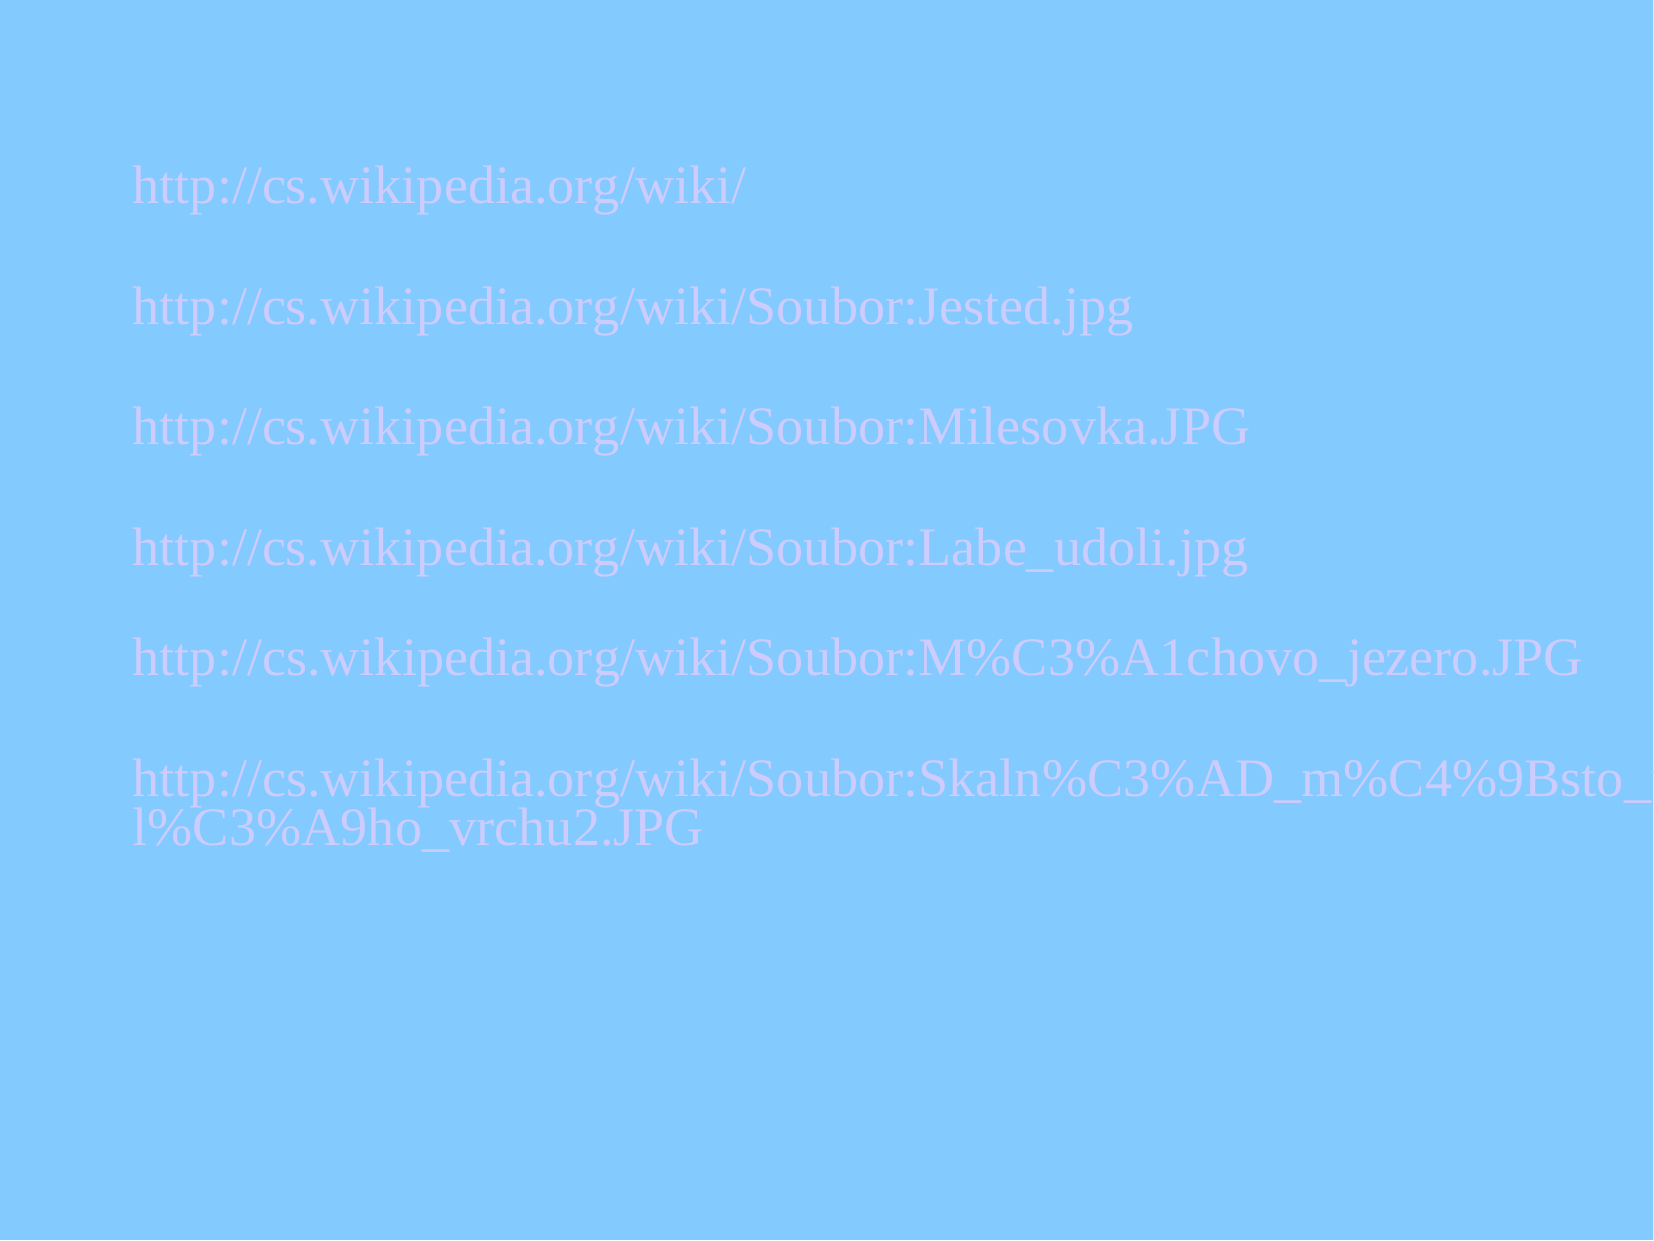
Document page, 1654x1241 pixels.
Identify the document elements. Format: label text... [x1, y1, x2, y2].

text_box http://cs.wikipedia.org/wiki/ http://cs.wikipedia.org/wiki/Soubor:Jested.jpg http://cs.wikipedia.org/wiki/Soubor:Milesovka.JPG http://cs.wikipedia.org/wiki/Soubor:Labe_udoli.jpg [117, 147, 1624, 205]
text_box http://cs.wikipedia.org/wiki/Soubor:M%C3%A1chovo_jezero.JPG http://cs.wikipedia.org/wiki/Soubor:Skaln%C3%AD_m%C4%9Bsto_u_Hol%C3%A9ho_vrchu2.JPG [117, 620, 1654, 817]
